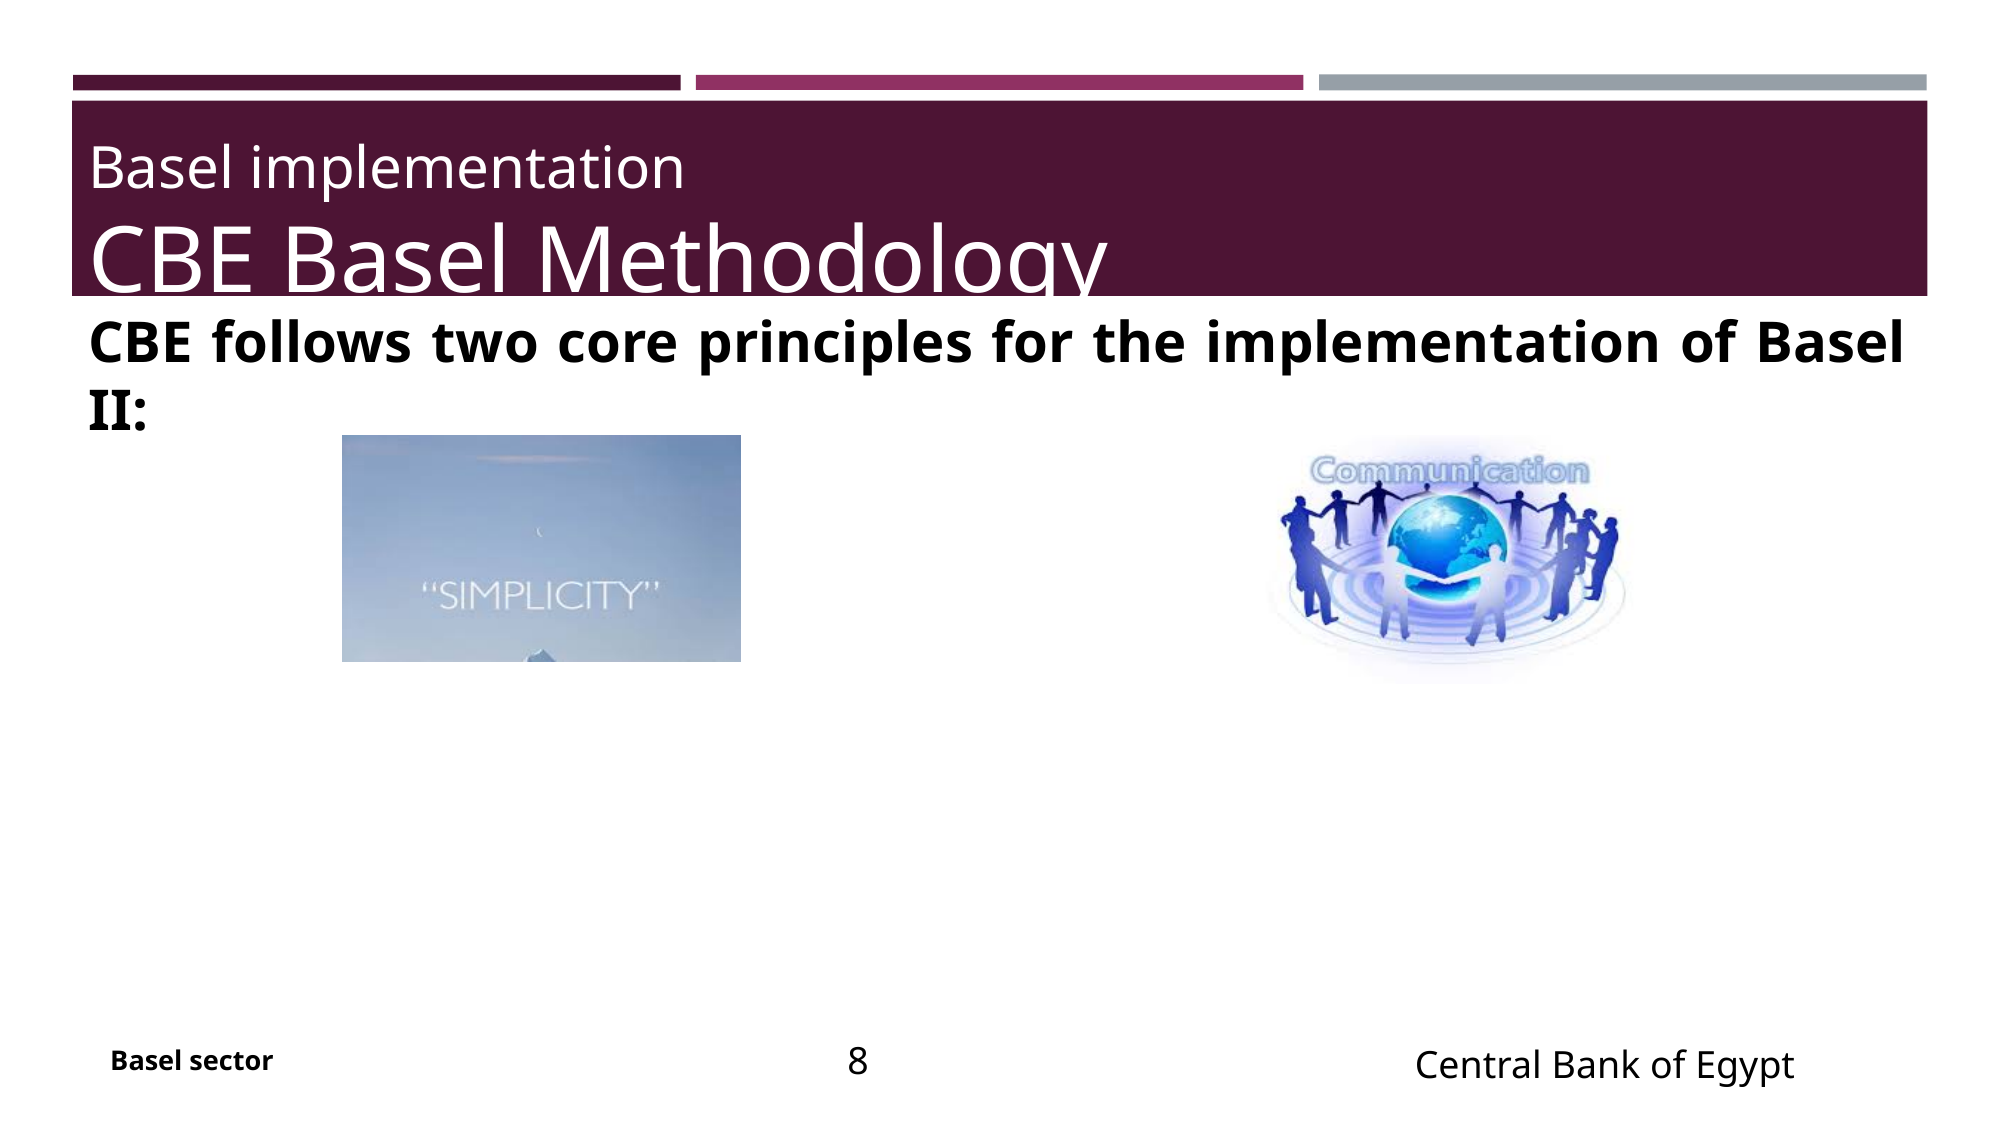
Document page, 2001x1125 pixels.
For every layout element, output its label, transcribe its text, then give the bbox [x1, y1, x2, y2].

slide_number <numéro> [832, 1029, 1006, 1090]
title Basel implementation CBE Basel Methodology [73, 123, 1922, 281]
picture [56, 412, 1905, 1030]
footer Central Bank of Egypt [1400, 1033, 1905, 1094]
text_box CBE follows two core principles for the implementation of Basel II: [73, 299, 1922, 559]
